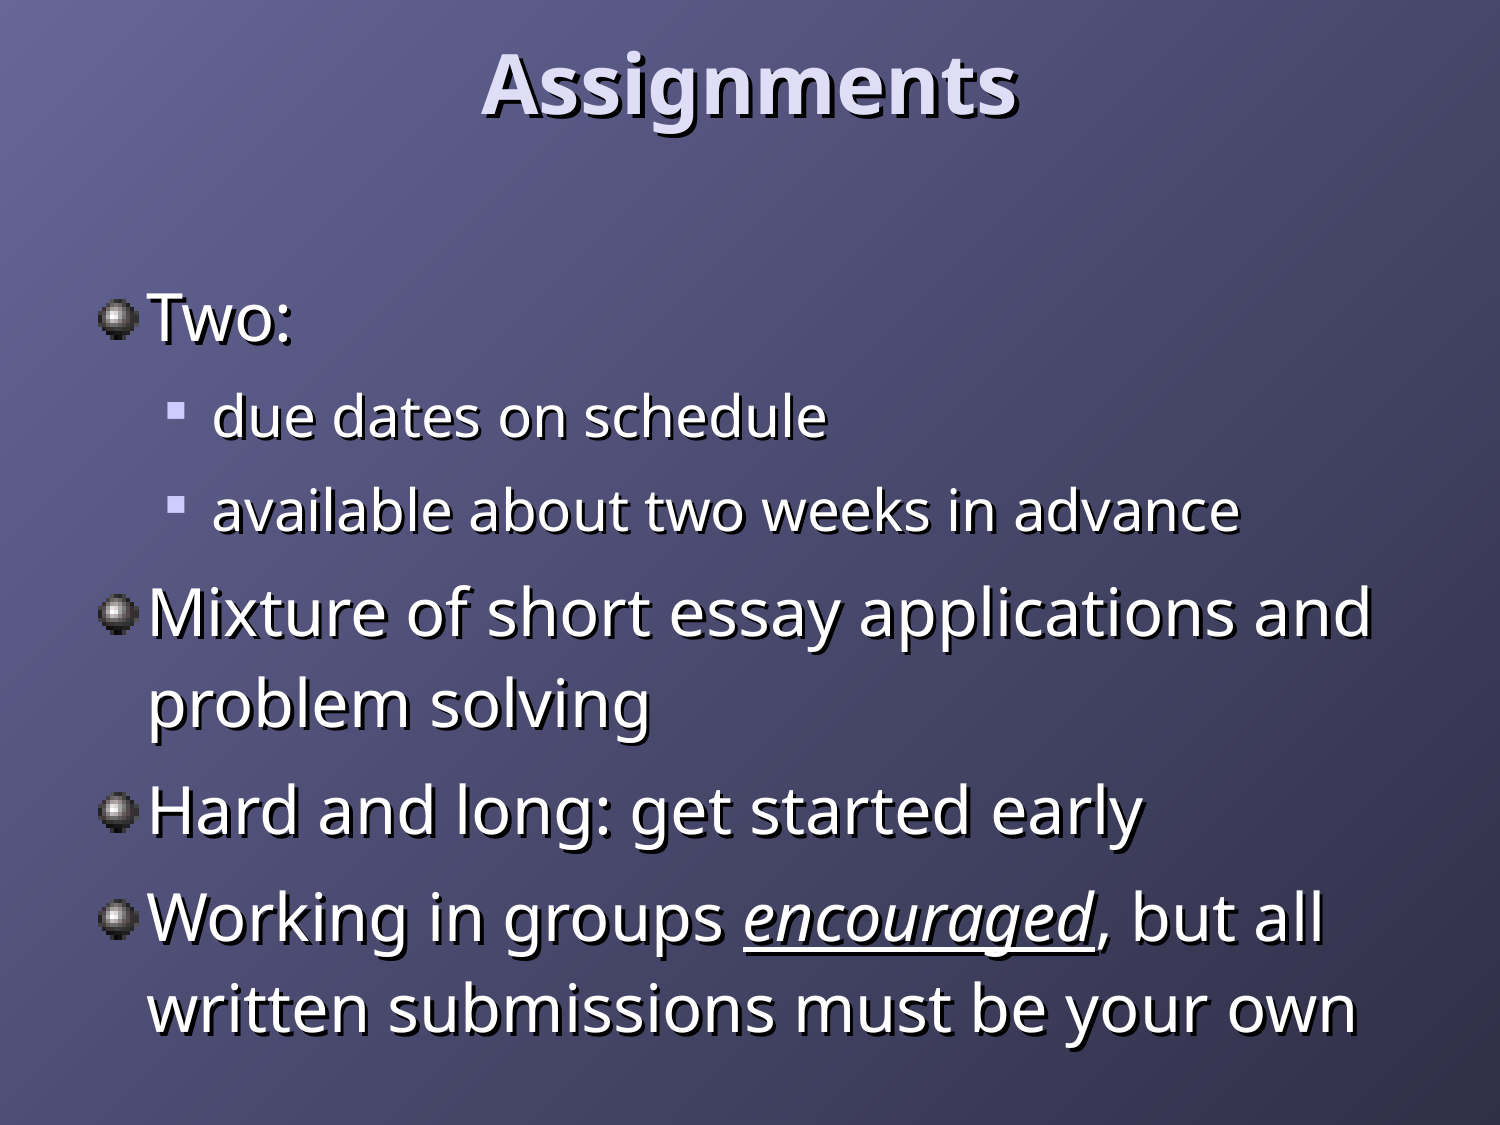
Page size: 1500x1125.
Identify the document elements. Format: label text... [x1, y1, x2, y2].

title Assignments [75, 31, 1426, 247]
list Two: due dates on schedule available about two weeks in advance Mixture of short essay applications and problem solving Hard and long: get started early Working in groups encouraged, but all written submissions must be your own [75, 262, 1426, 1007]
